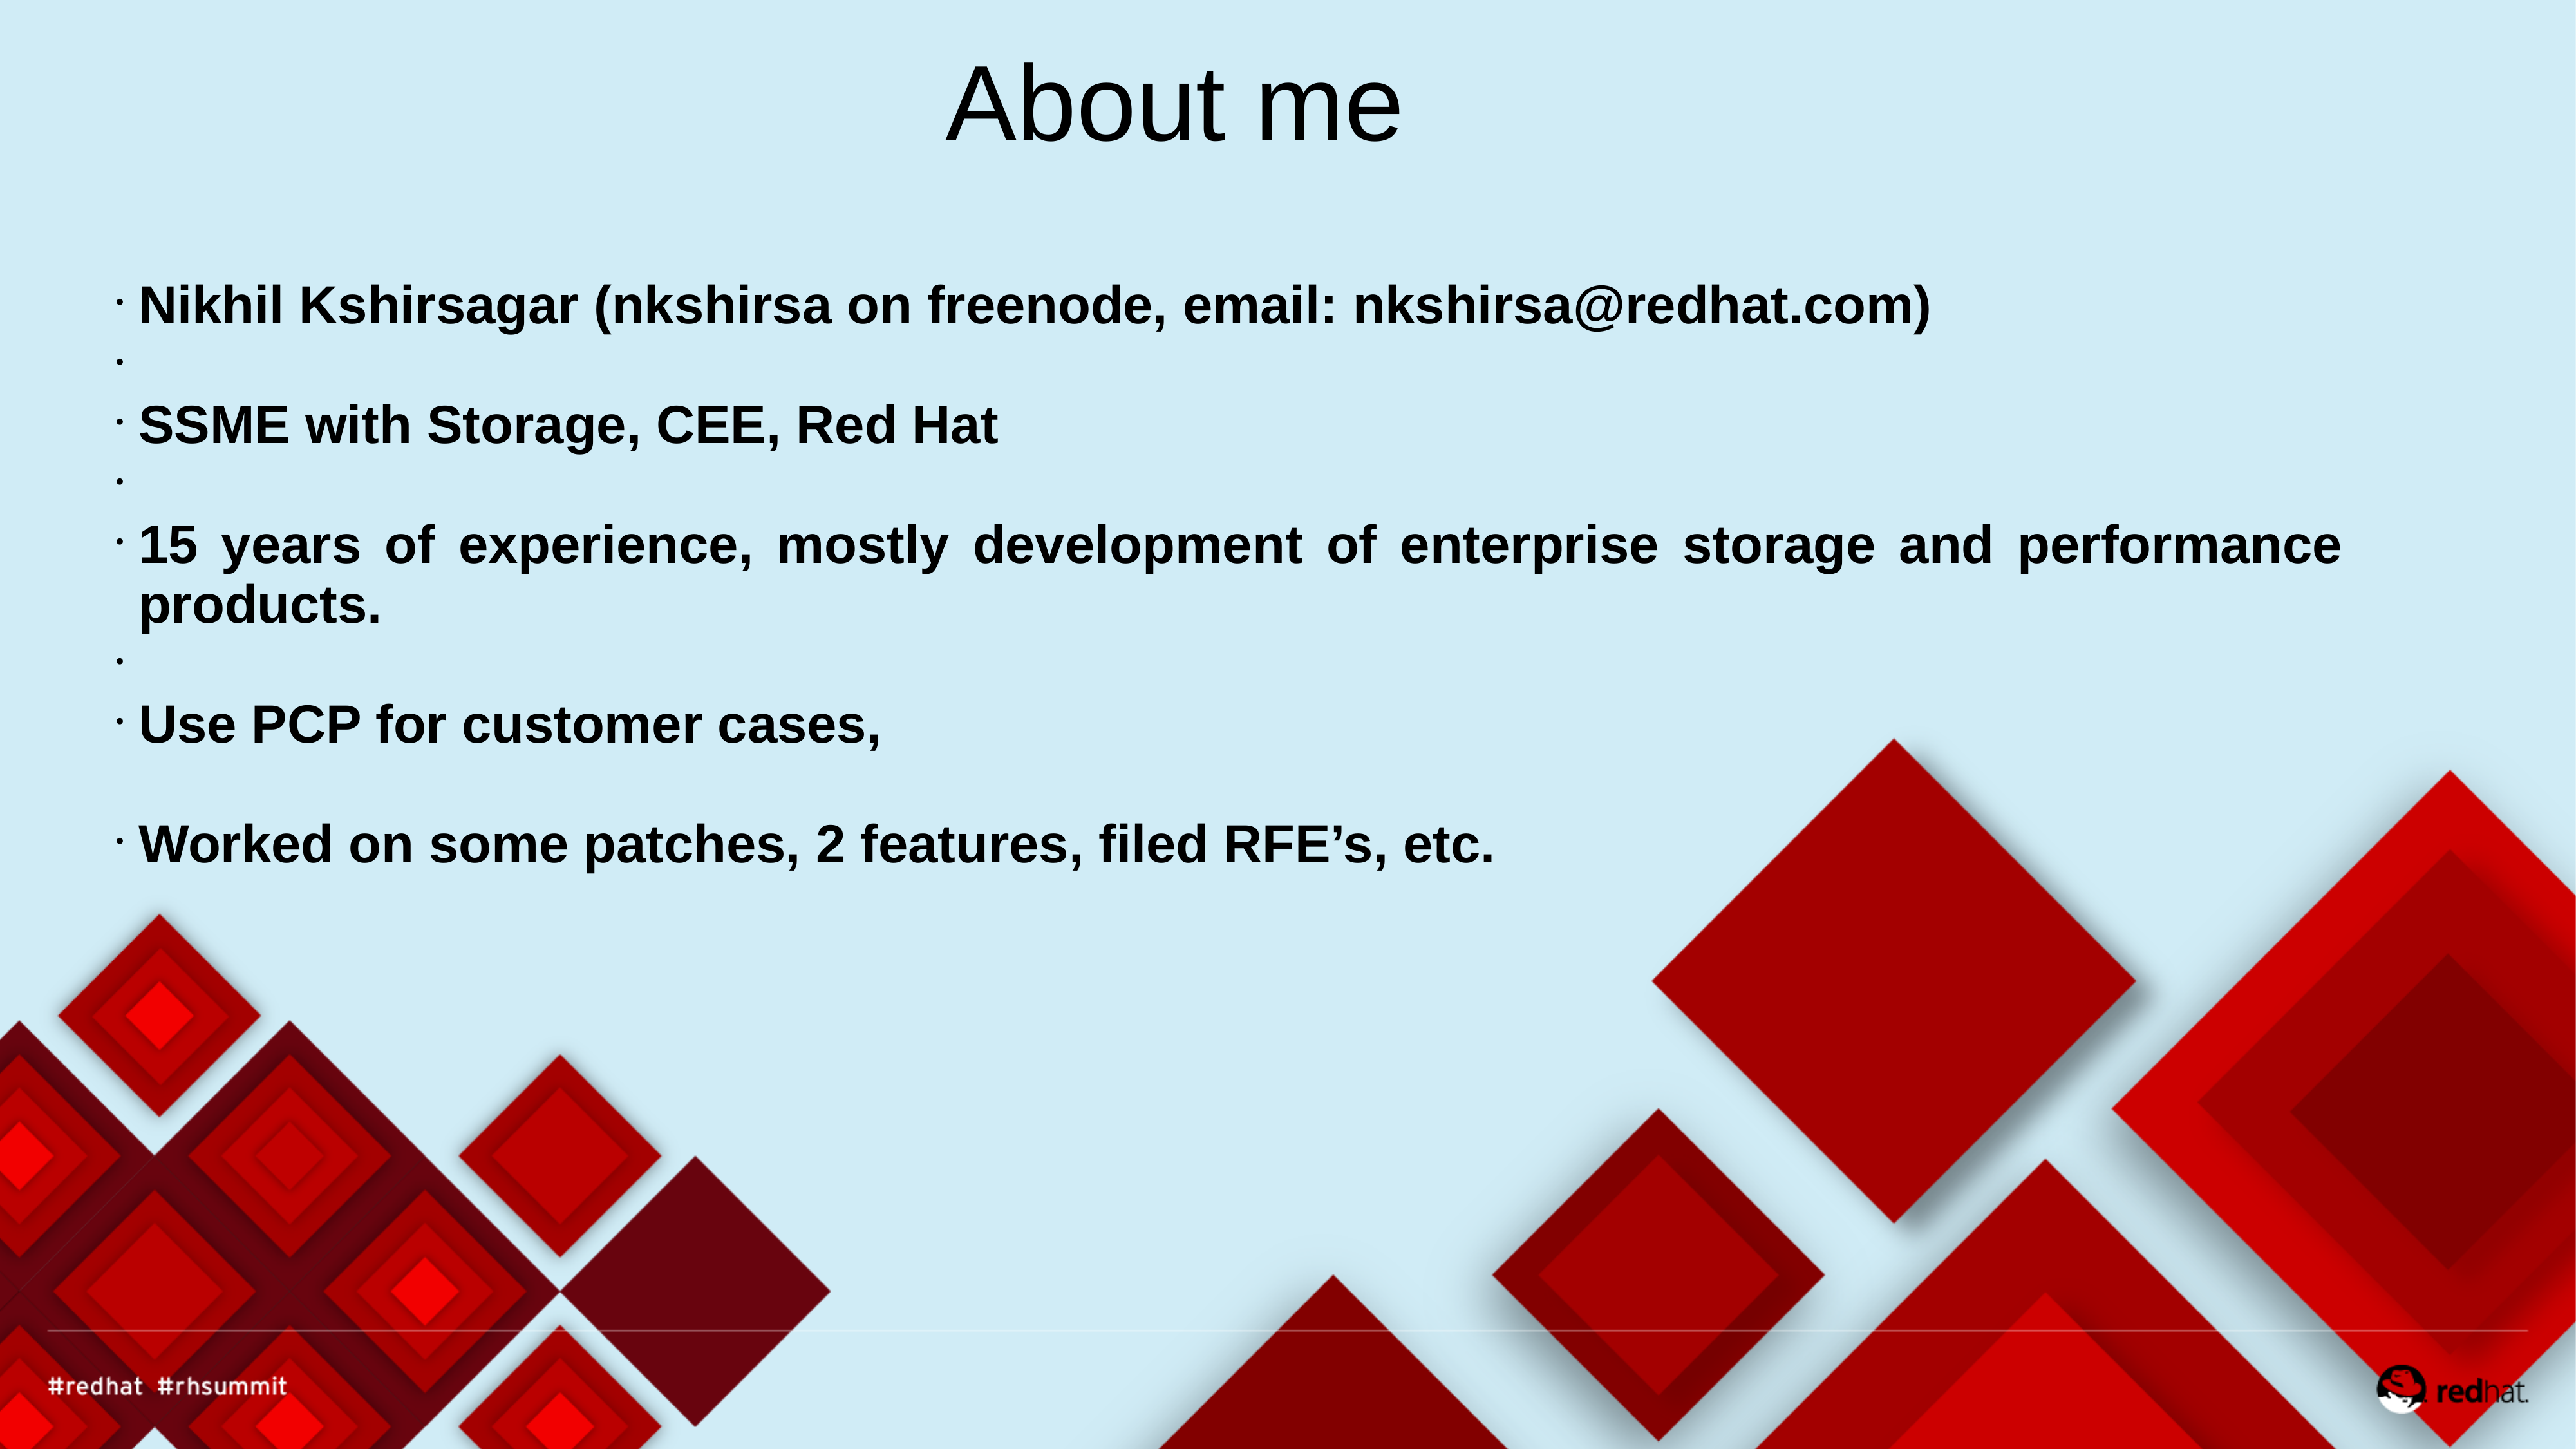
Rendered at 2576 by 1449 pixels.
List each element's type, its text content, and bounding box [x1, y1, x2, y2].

picture [0, 0, 2576, 1449]
text_box About me [251, 38, 2054, 178]
text_box Nikhil Kshirsagar (nkshirsa on freenode, email: nkshirsa@redhat.com) SSME with Storage, CEE, Red Hat 15 years of experience, mostly development of enterprise storage and performance products. Use PCP for customer cases, Worked on some patches, 2 features, filed RFE’s, etc. [106, 270, 2353, 954]
